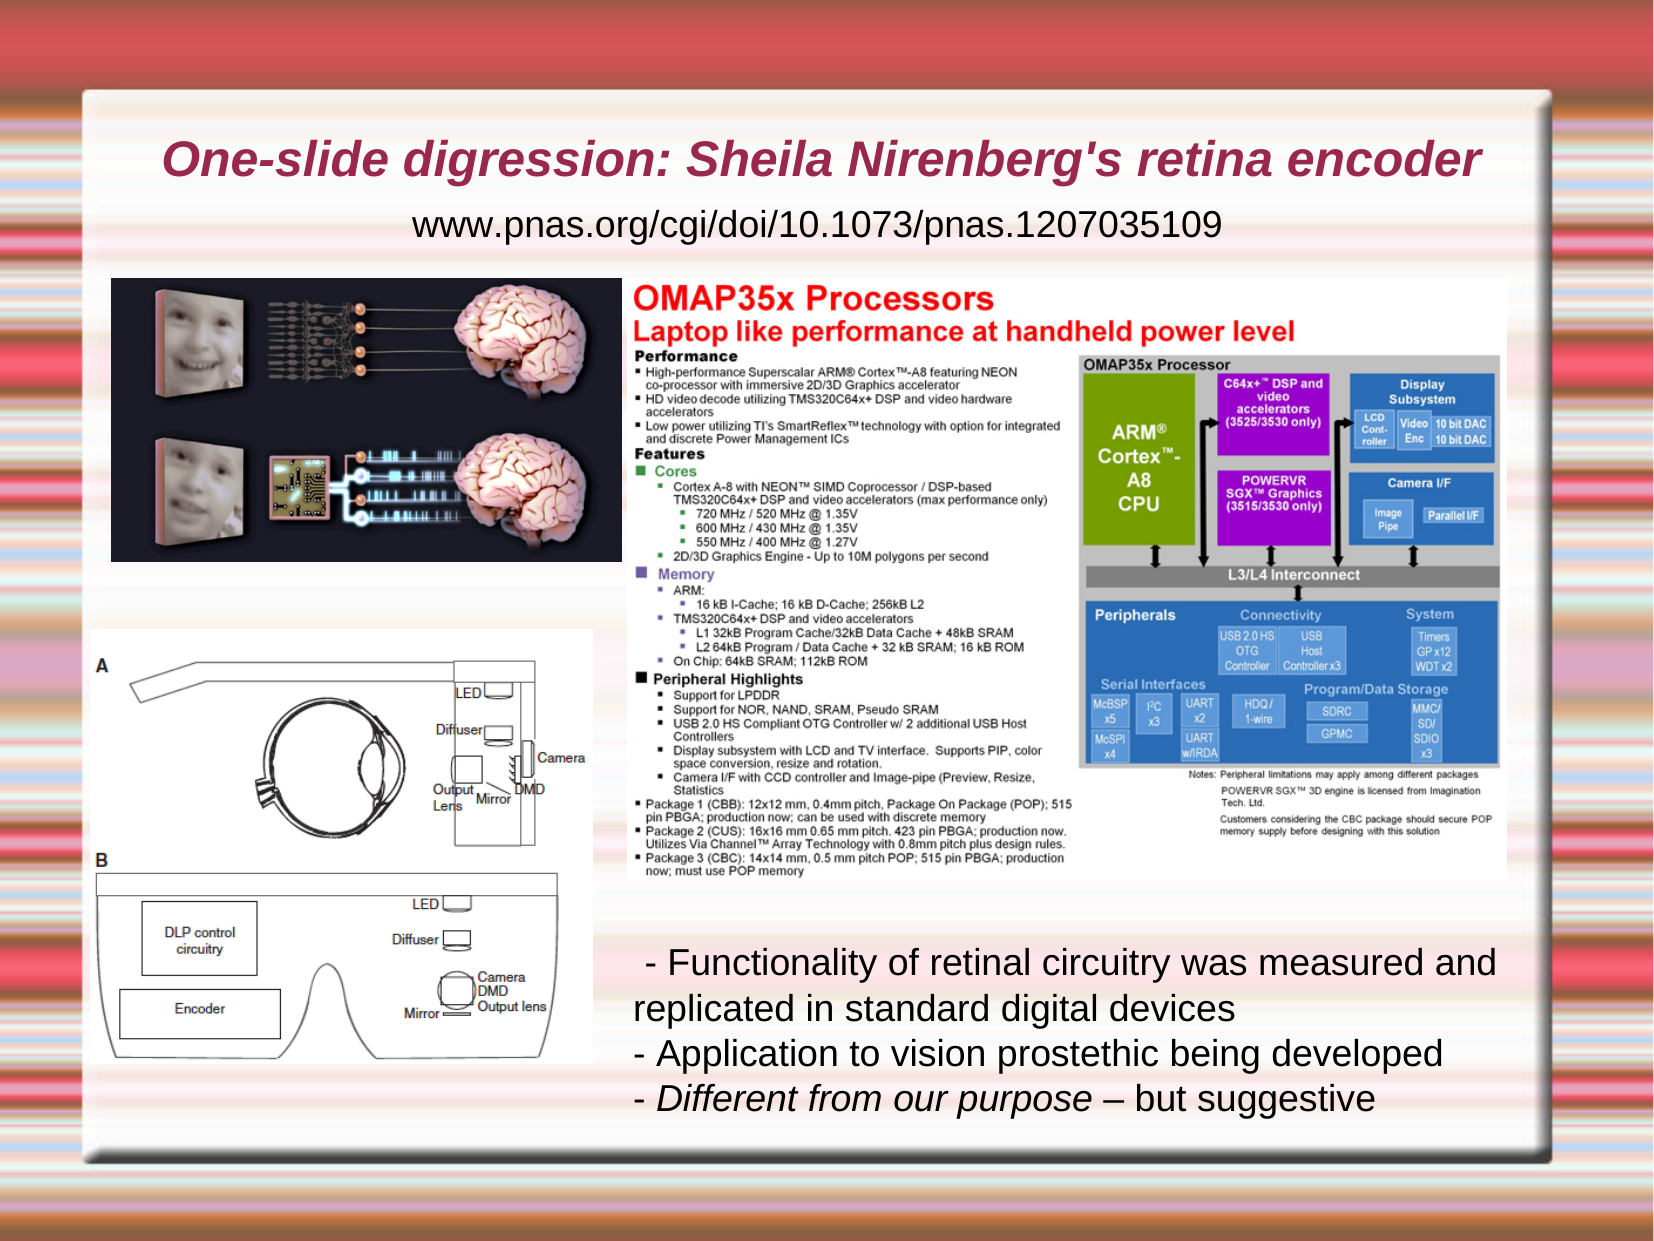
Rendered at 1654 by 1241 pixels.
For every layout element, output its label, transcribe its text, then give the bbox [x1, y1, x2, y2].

text_box One-slide digression: Sheila Nirenberg's retina encoder [115, 93, 1528, 216]
text_box - Functionality of retinal circuitry was measured and replicated in standard digital devices - Application to vision prostethic being developed - Different from our purpose – but suggestive [618, 926, 1609, 1141]
text_box www.pnas.org/cgi/doi/10.1073/pnas.1207035109 [412, 197, 1245, 289]
picture [0, 0, 1654, 1241]
